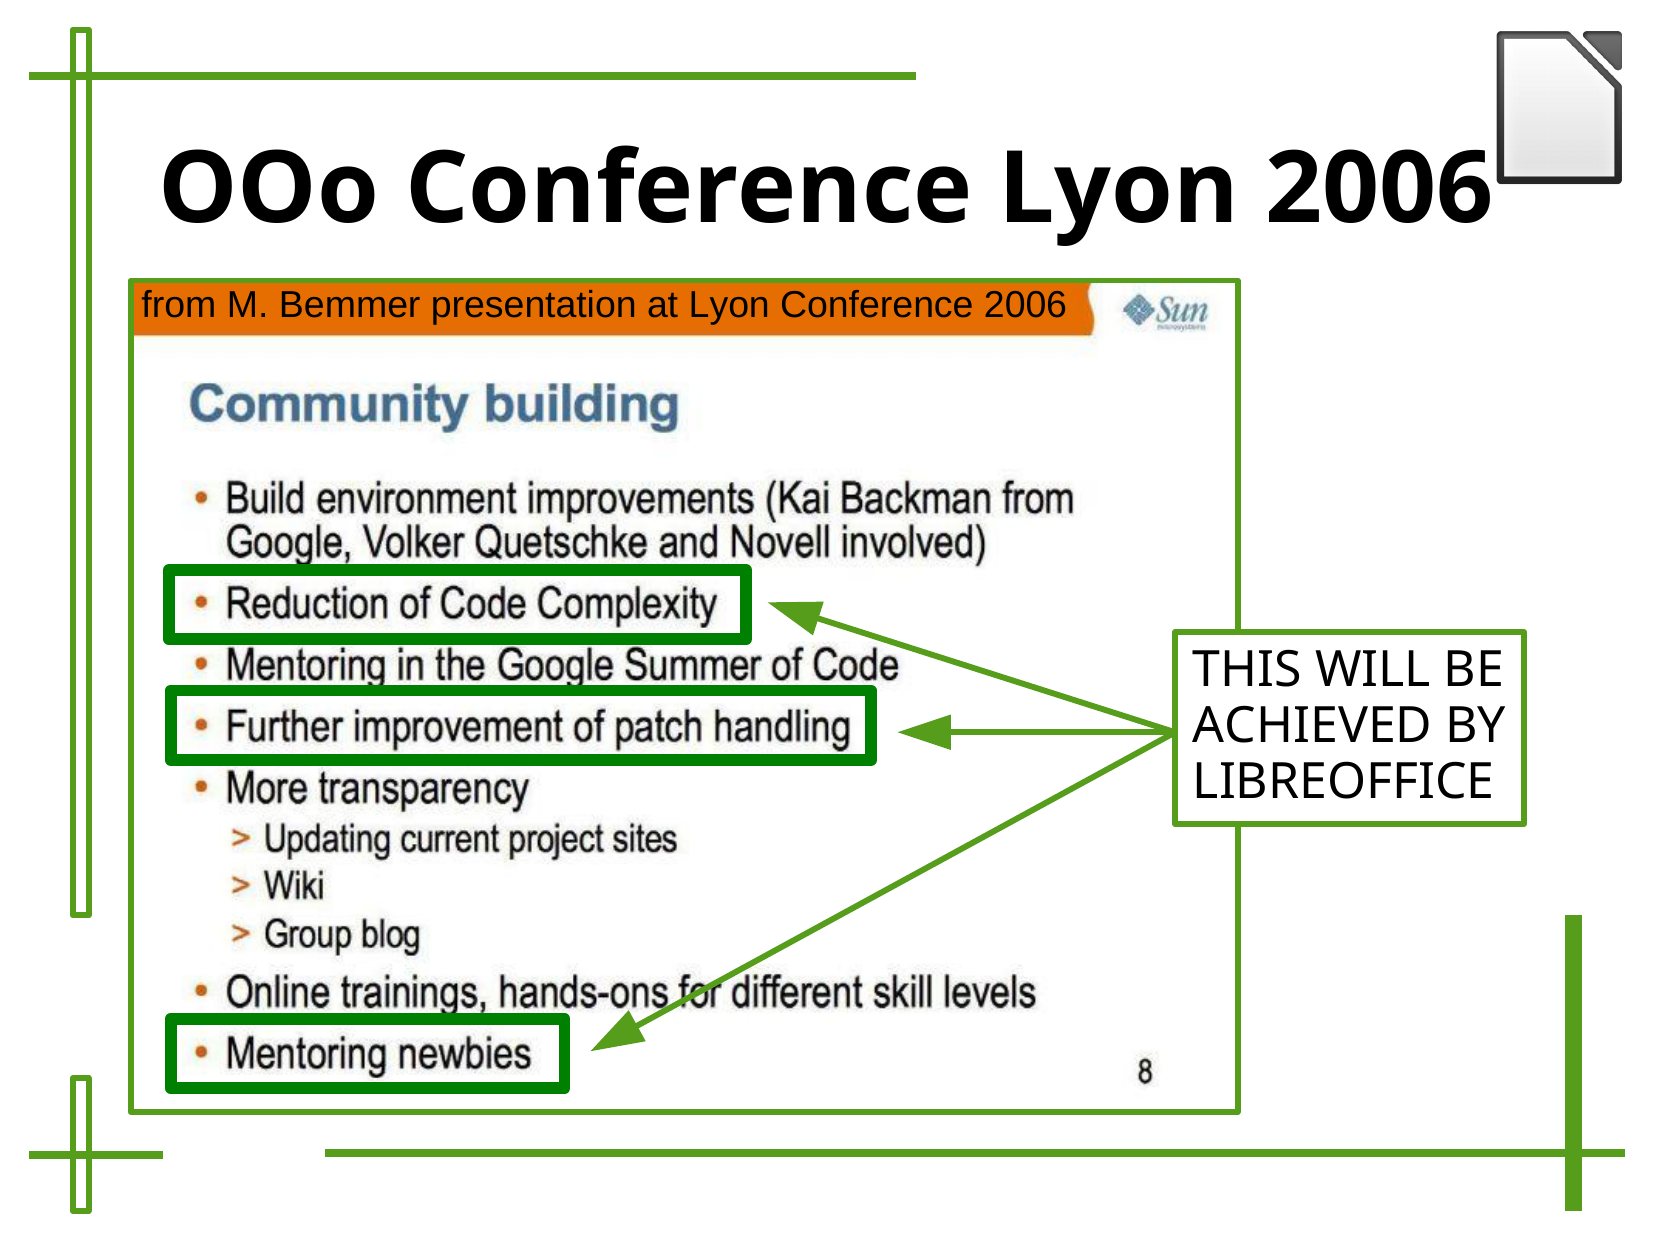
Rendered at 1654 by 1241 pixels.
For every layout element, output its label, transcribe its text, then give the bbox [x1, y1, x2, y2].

text_box from M. Bemmer presentation at Lyon Conference 2006 [126, 276, 1081, 337]
text_box THIS WILL BE ACHIEVED BY LIBREOFFICE [1175, 631, 1521, 825]
picture [1494, 29, 1624, 186]
picture [133, 283, 1235, 1109]
title OOo Conference Lyon 2006 [118, 118, 1536, 260]
